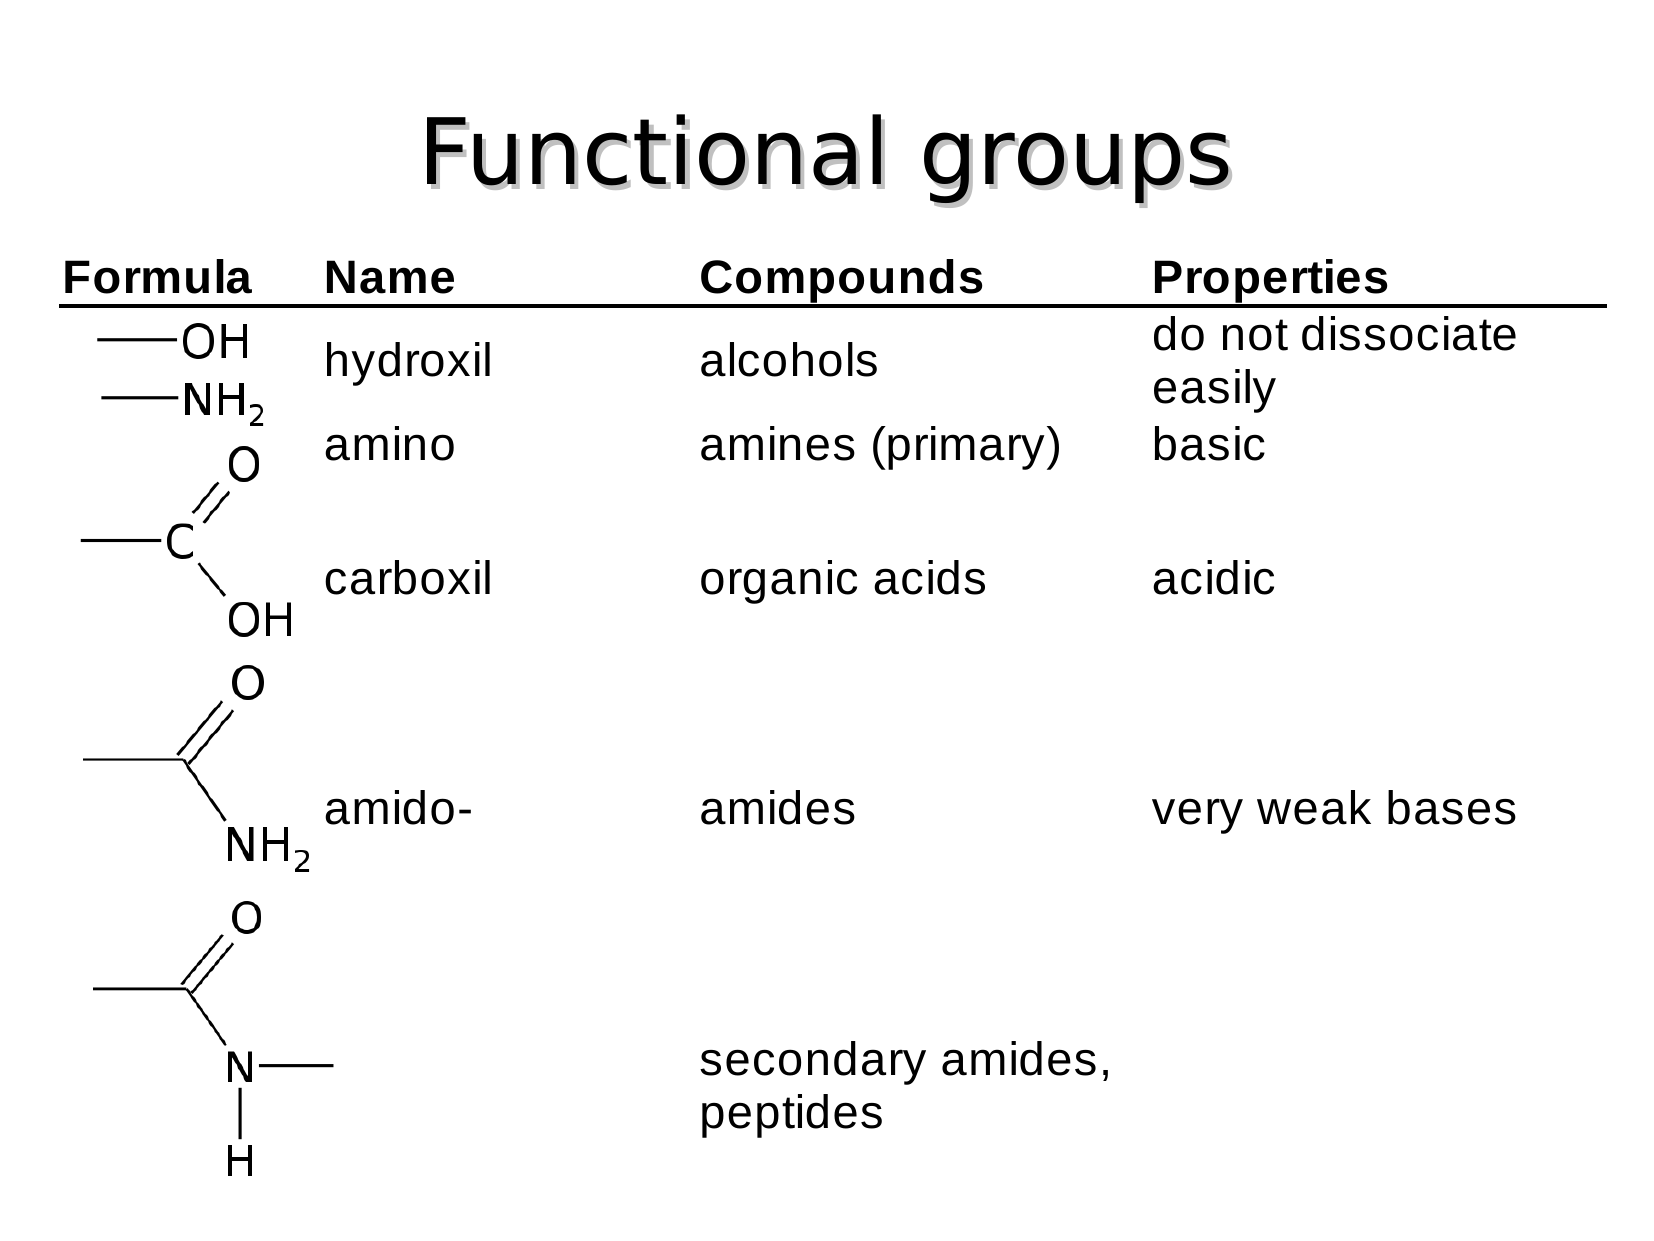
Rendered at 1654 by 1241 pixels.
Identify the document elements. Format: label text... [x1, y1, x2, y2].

title Functional groups [82, 56, 1571, 248]
chart [59, 248, 1612, 1241]
